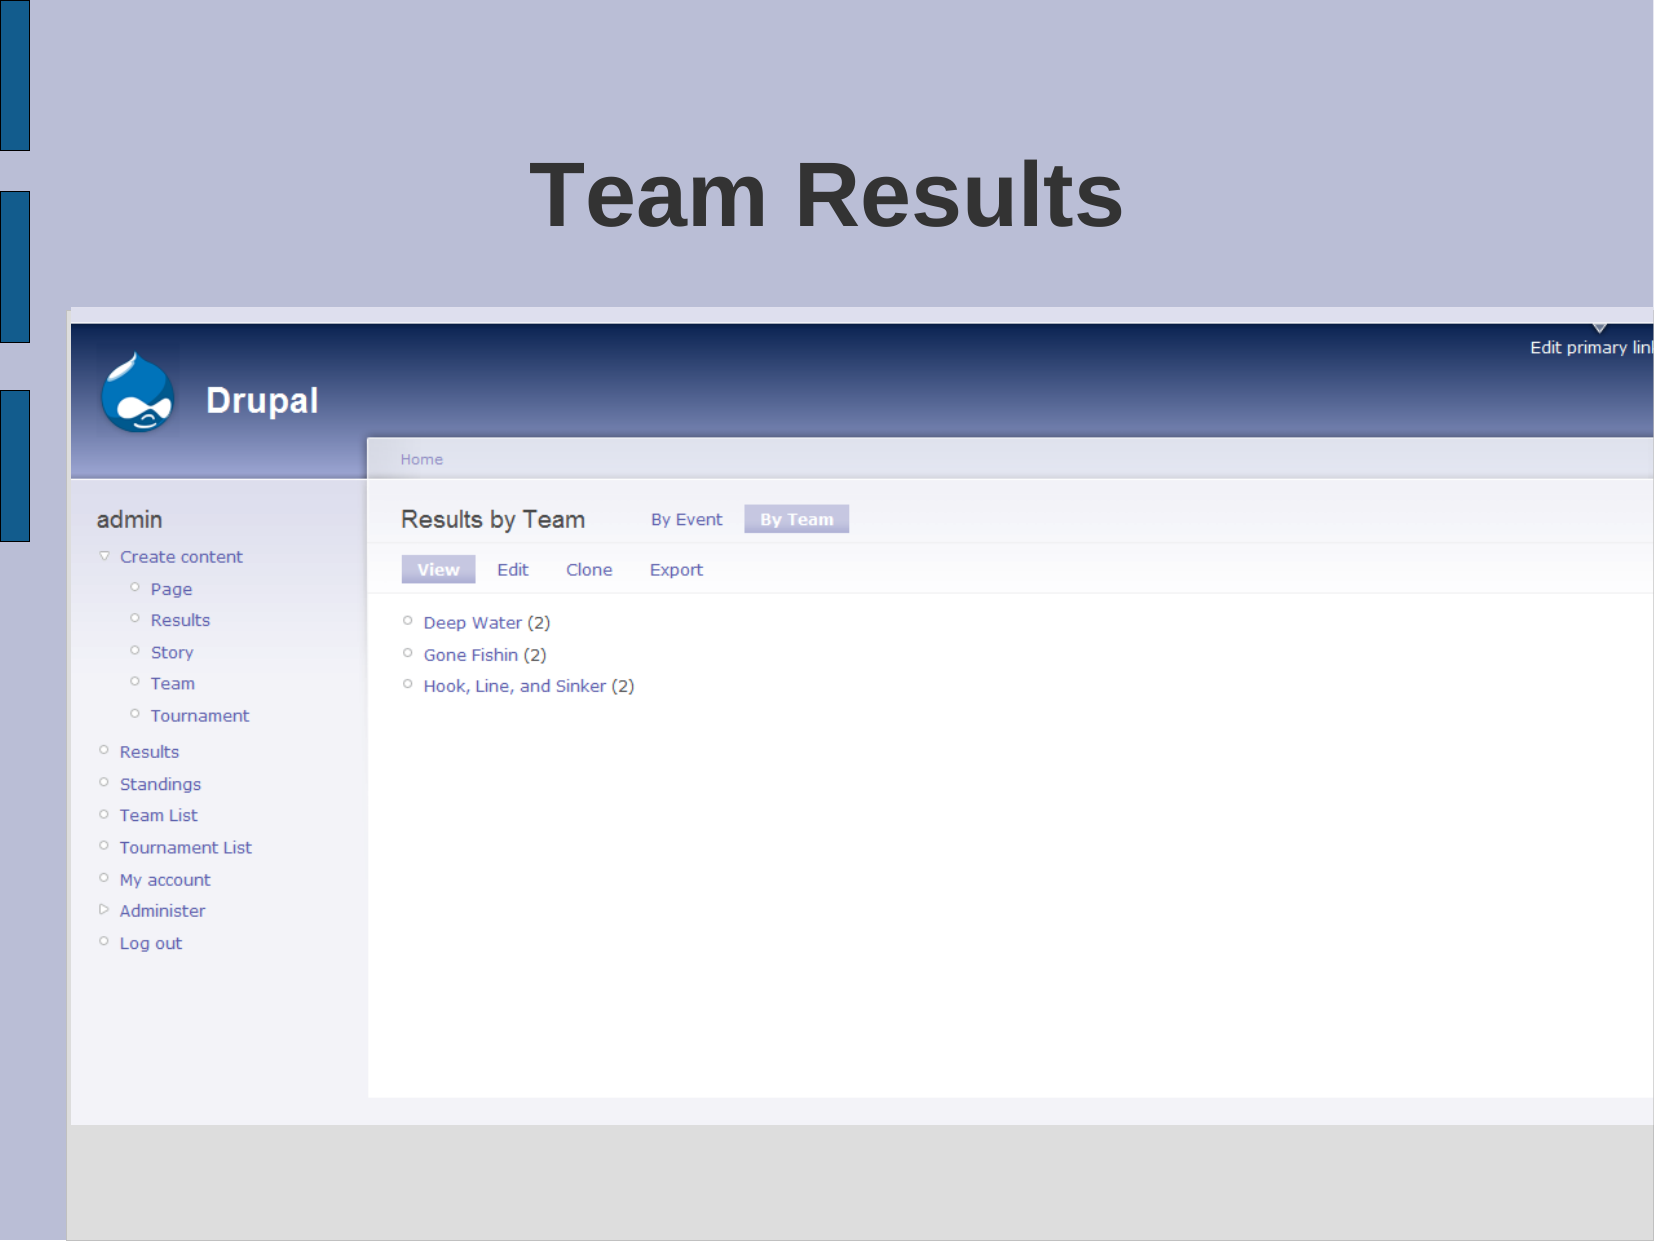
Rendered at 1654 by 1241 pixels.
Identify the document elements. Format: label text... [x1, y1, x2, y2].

title Team Results [121, 91, 1534, 299]
picture [71, 307, 1654, 1126]
